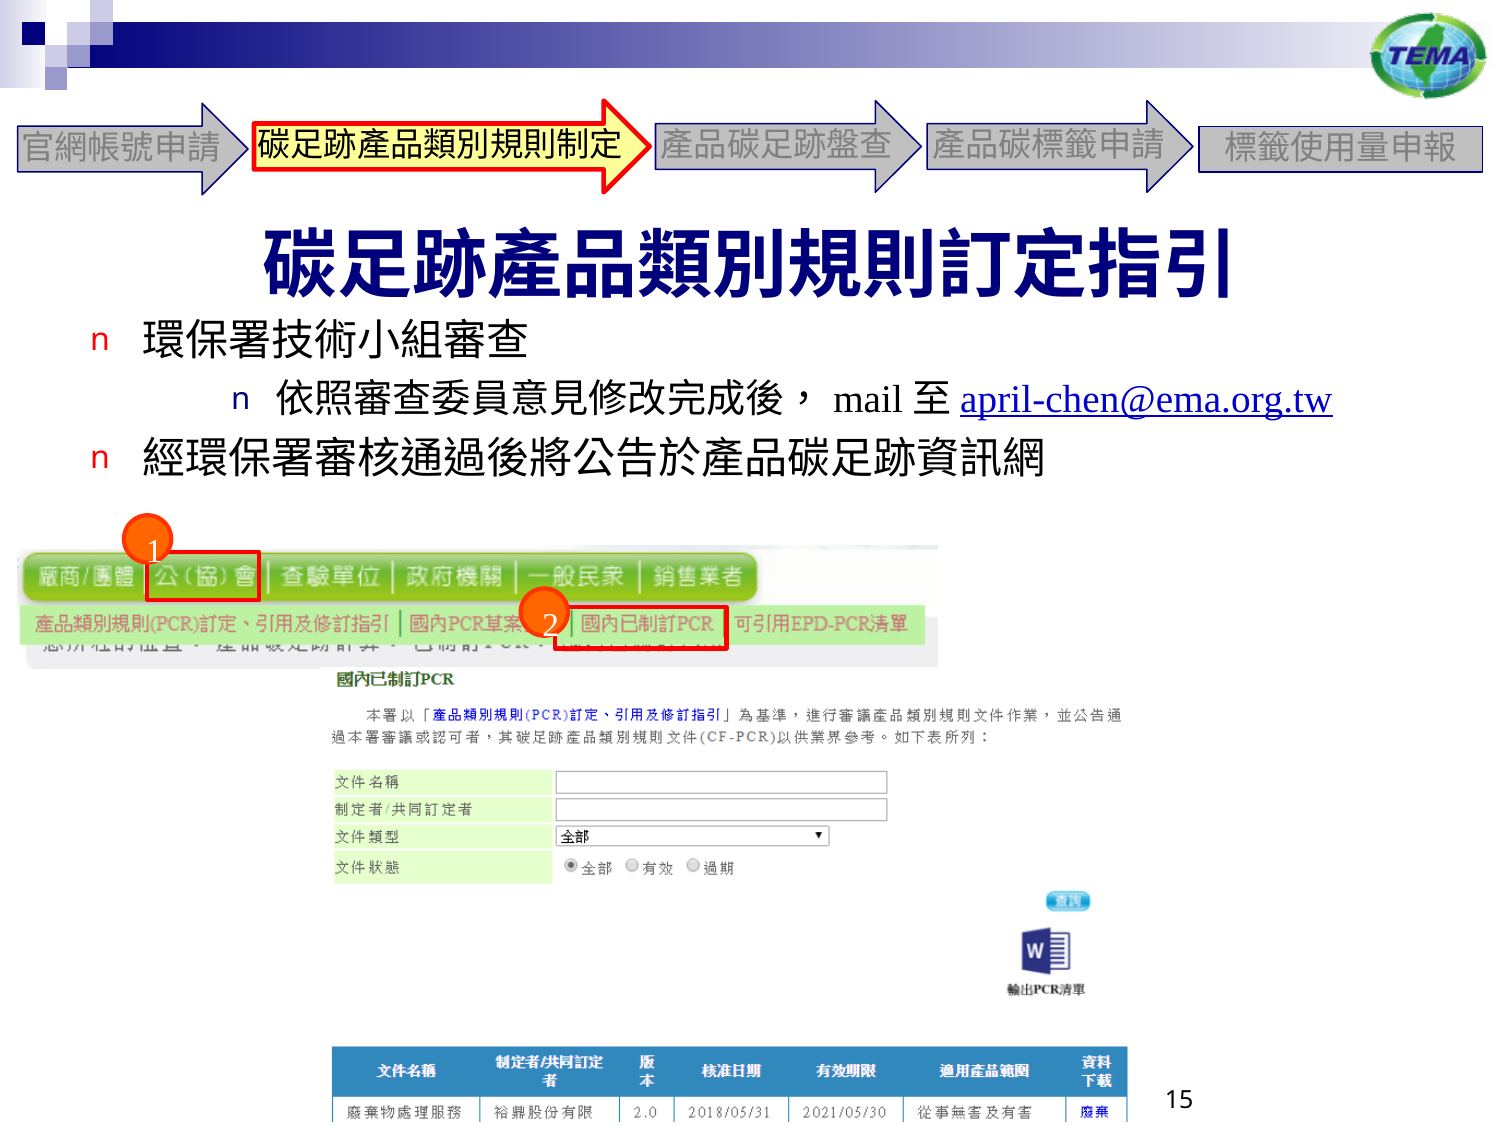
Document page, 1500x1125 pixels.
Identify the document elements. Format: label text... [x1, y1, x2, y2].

text_box 產品碳標籤申請 [927, 100, 1193, 193]
picture [149, 554, 257, 598]
text_box 1 [123, 515, 172, 563]
title 碳足跡產品類別規則訂定指引 [75, 148, 1426, 374]
text_box 產品碳足跡盤查 [655, 100, 922, 193]
list 環保署技術小組審查 依照審查委員意見修改完成後，mail至april-chen@ema.org.tw 經環保署審核通過後將公告於產品碳足跡資訊網 [75, 374, 1426, 528]
text_box 官網帳號申請 [17, 103, 249, 195]
picture [17, 545, 1133, 1122]
text_box 標籤使用量申報 [1199, 126, 1482, 172]
text_box 碳足跡產品類別規則制定 [253, 100, 650, 193]
text_box 2 [520, 588, 568, 636]
text_box 14 [1149, 1050, 1500, 1125]
